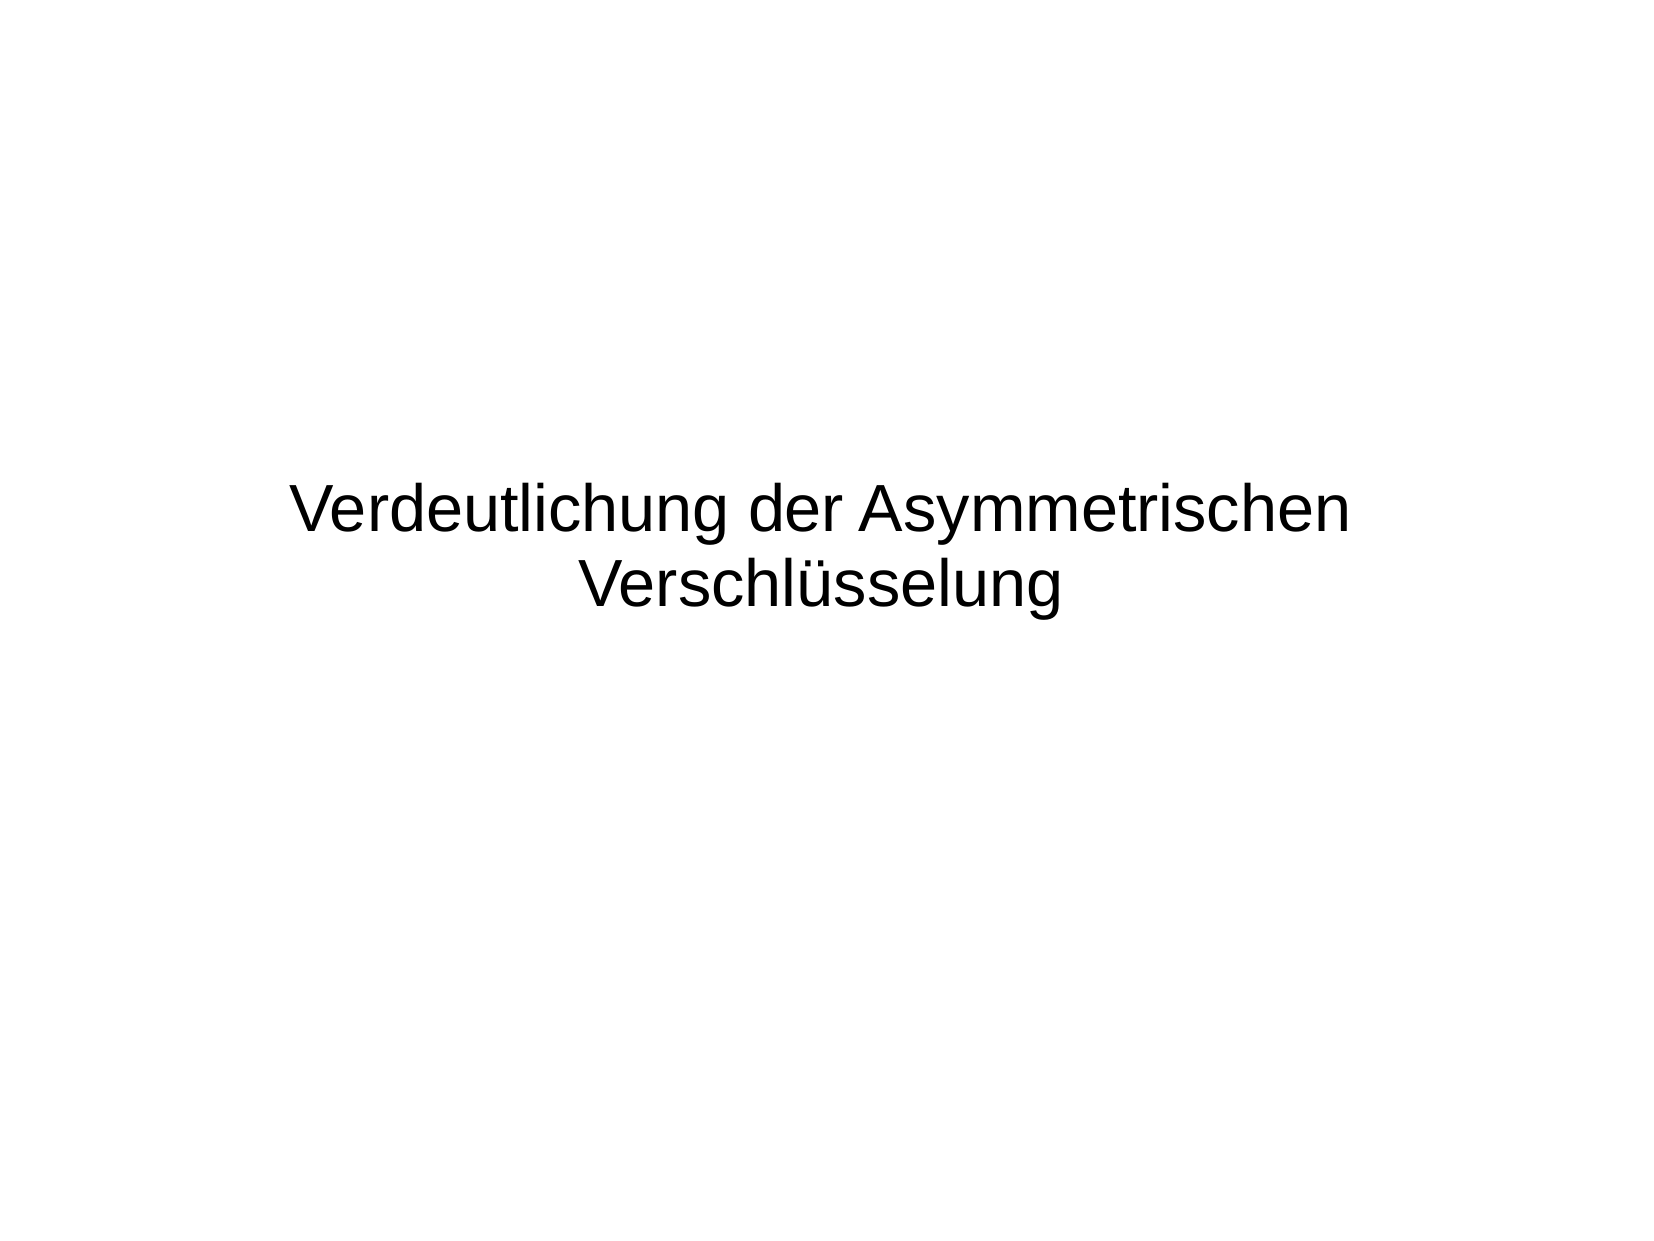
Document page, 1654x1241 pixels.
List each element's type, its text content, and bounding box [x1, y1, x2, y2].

subtitle Verdeutlichung der Asymmetrischen Verschlüsselung [76, 118, 1565, 975]
